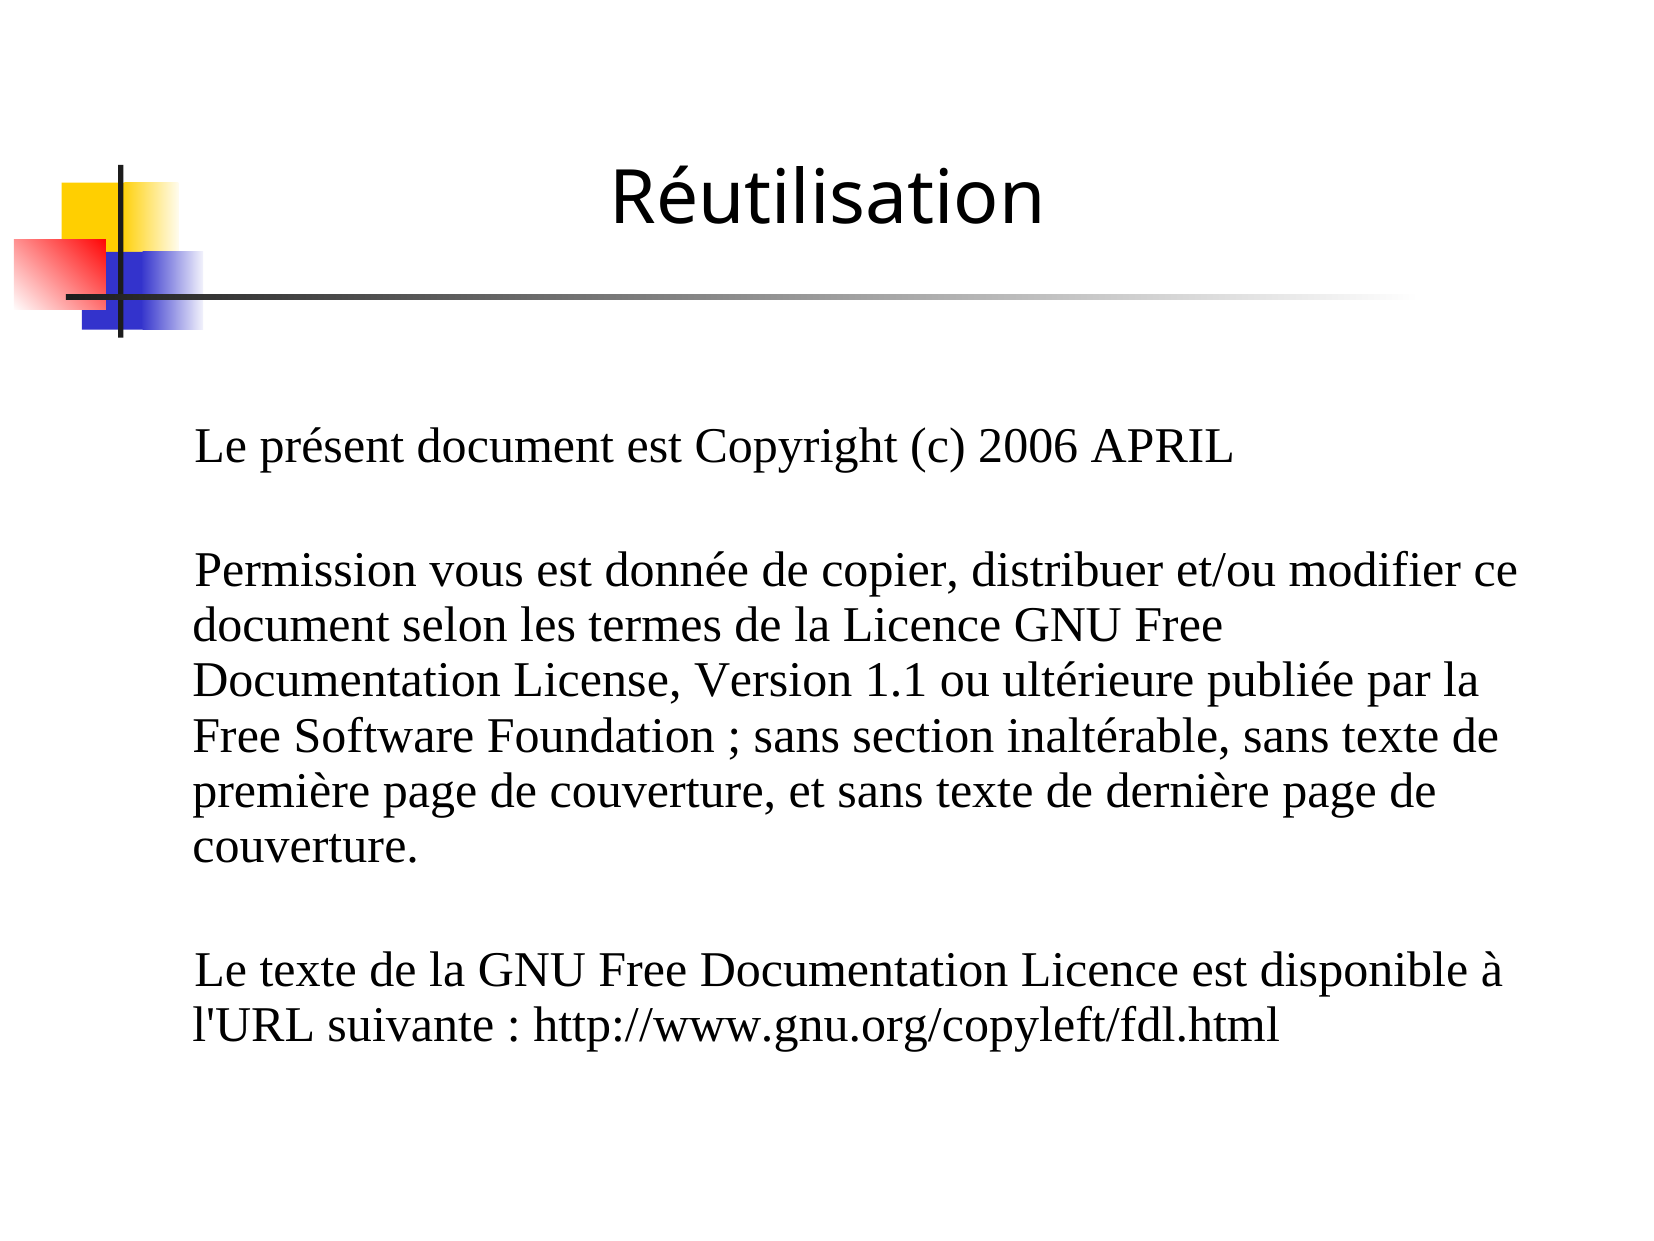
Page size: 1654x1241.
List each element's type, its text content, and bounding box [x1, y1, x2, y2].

title Réutilisation [121, 91, 1534, 299]
subtitle Le présent document est Copyright (c) 2006 APRIL Permission vous est donnée de copier, distribuer et/ou modifier ce document selon les termes de la Licence GNU Free Documentation License, Version 1.1 ou ultérieure publiée par la Free Software Foundation ; sans section inaltérable, sans texte de première page de couverture, et sans texte de dernière page de couverture. Le texte de la GNU Free Documentation Licence est disponible à l'URL suivante : http://www.gnu.org/copyleft/fdl.html [121, 344, 1534, 1127]
